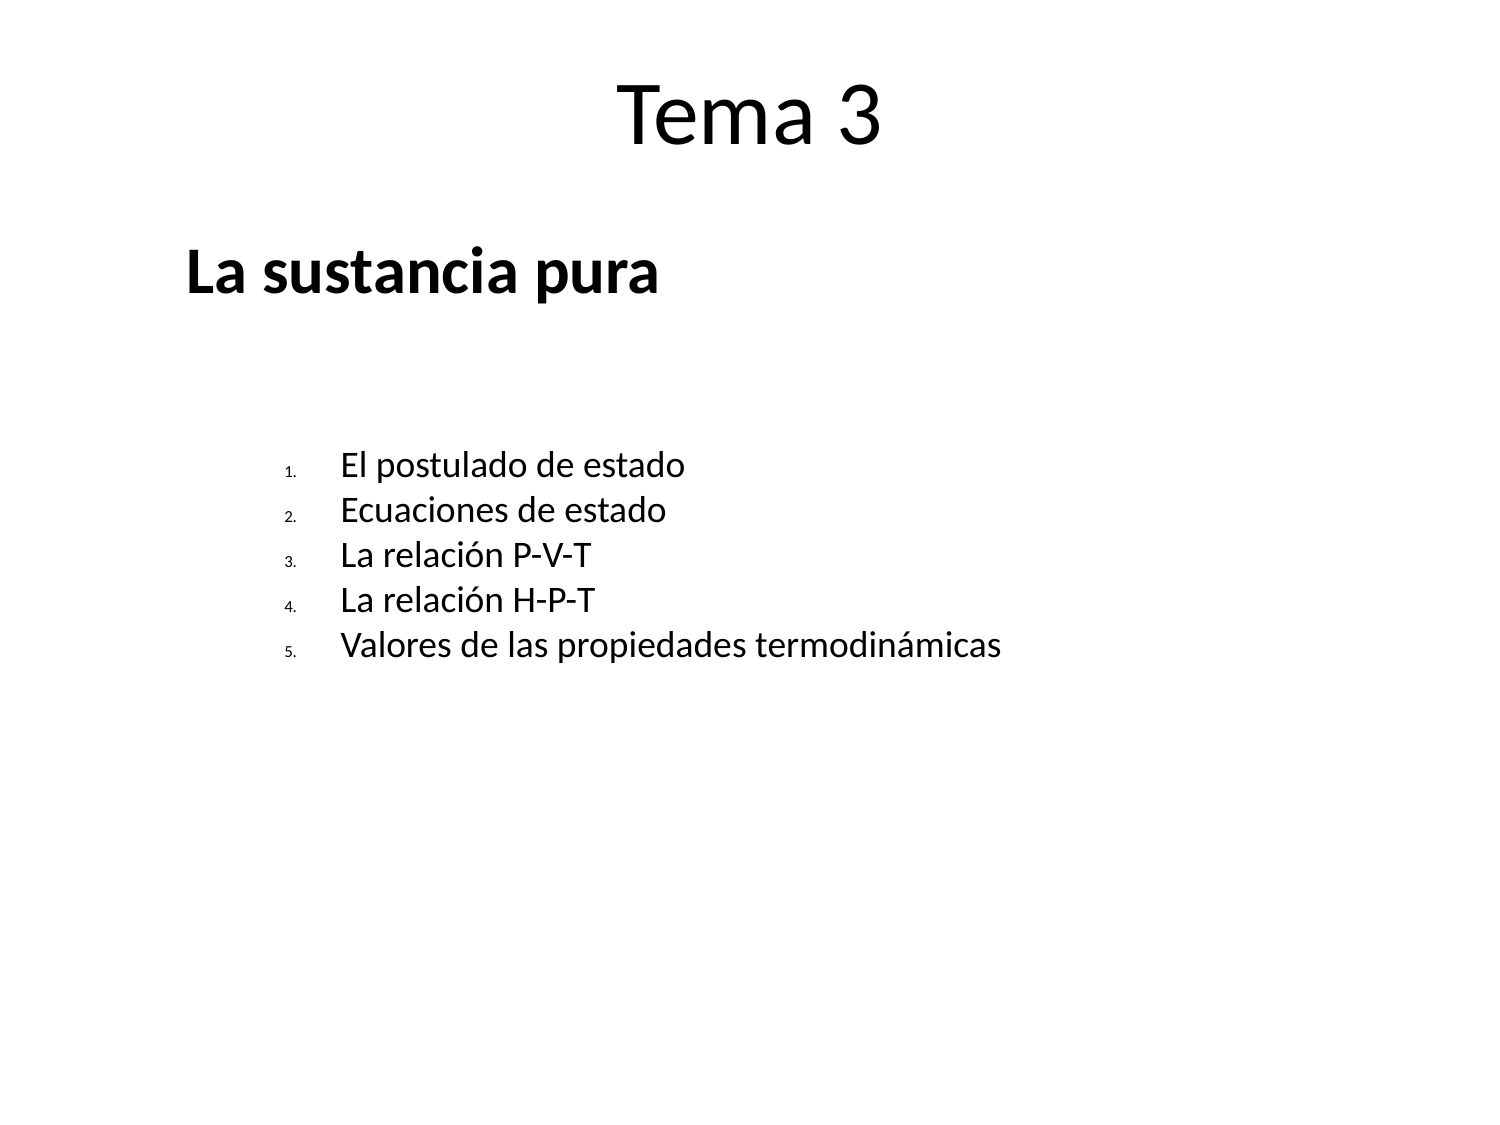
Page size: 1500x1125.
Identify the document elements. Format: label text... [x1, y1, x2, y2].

title Tema 3 [75, 45, 1425, 233]
text_box El postulado de estado Ecuaciones de estado La relación P-V-T La relación H-P-T Valores de las propiedades termodinámicas [269, 432, 1018, 673]
list La sustancia pura [171, 219, 1376, 350]
